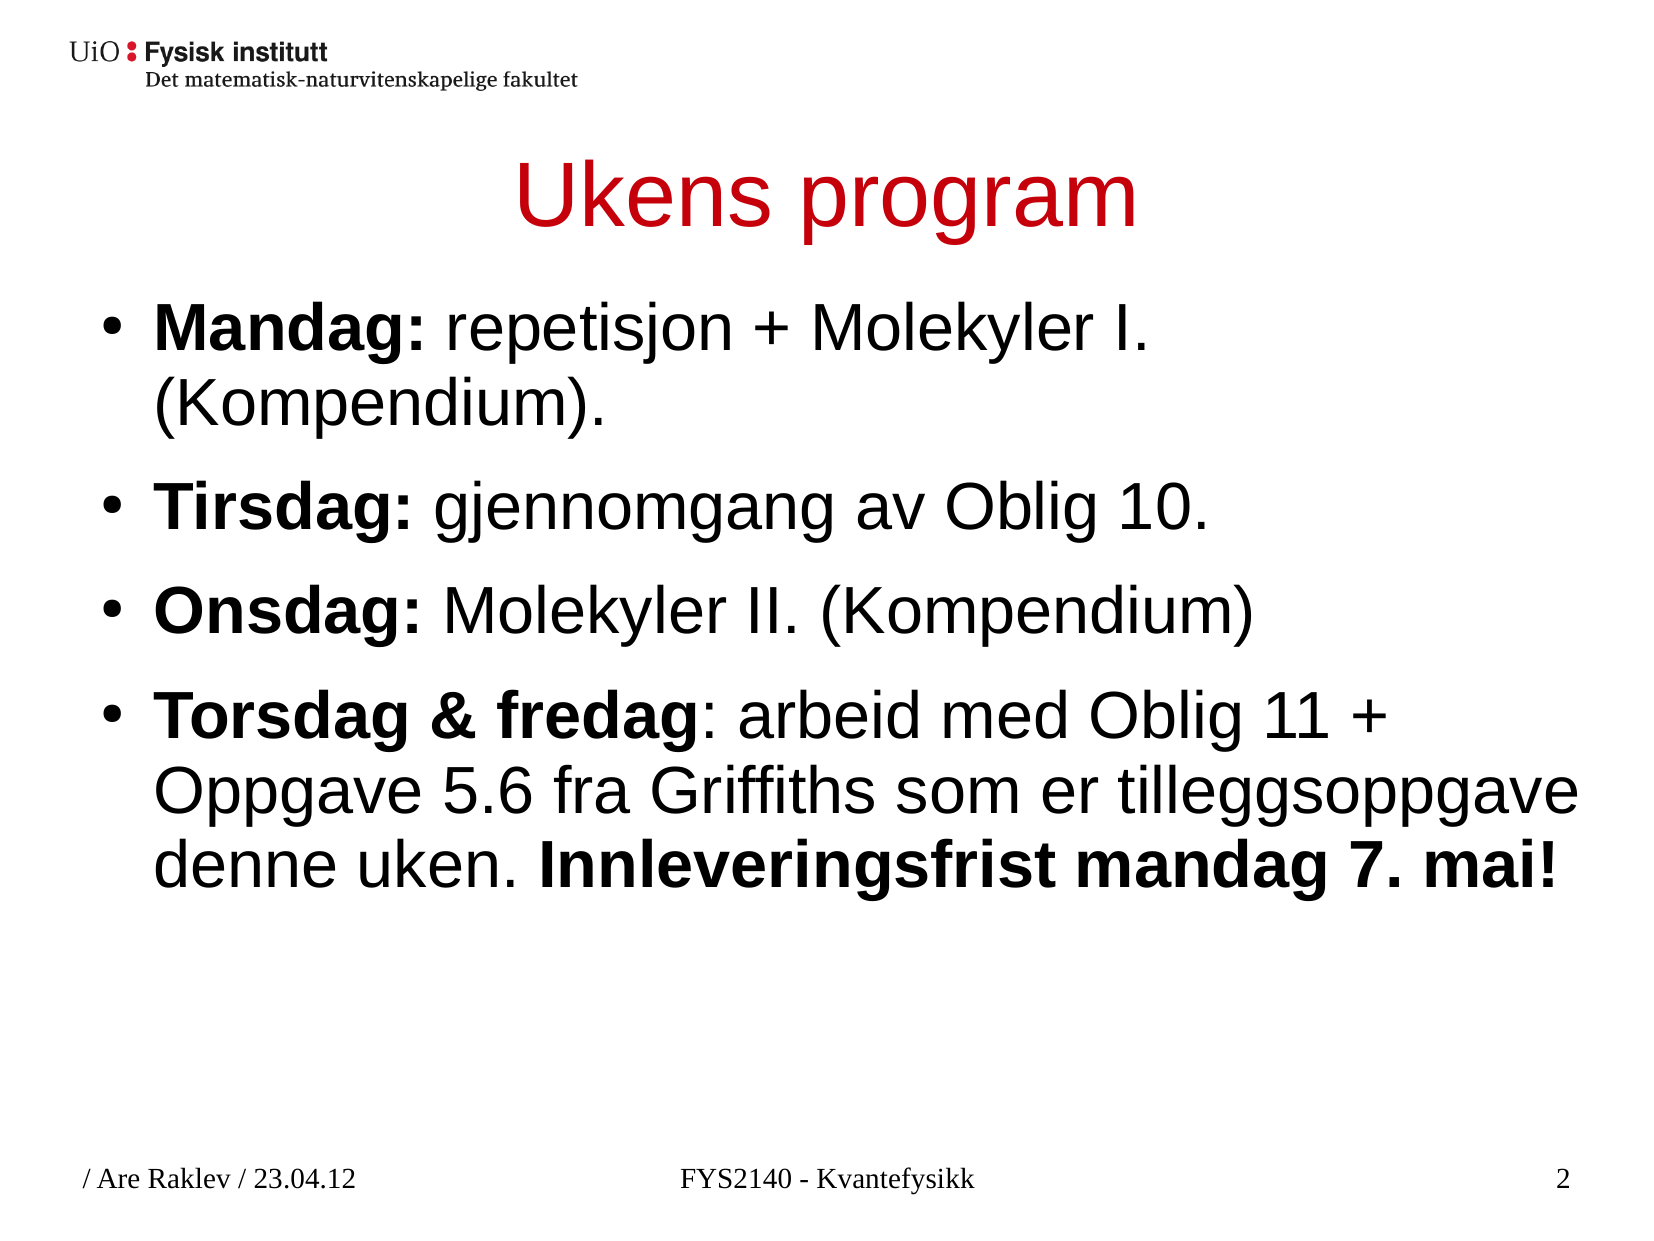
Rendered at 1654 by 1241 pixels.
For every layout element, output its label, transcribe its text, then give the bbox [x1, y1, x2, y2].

title Ukens program [82, 90, 1571, 290]
list Mandag: repetisjon + Molekyler I. (Kompendium). Tirsdag: gjennomgang av Oblig 10. Onsdag: Molekyler II. (Kompendium) Torsdag & fredag: arbeid med Oblig 11 + Oppgave 5.6 fra Griffiths som er tilleggsoppgave denne uken. Innleveringsfrist mandag 7. mai! [82, 290, 1613, 1094]
picture [68, 37, 581, 93]
